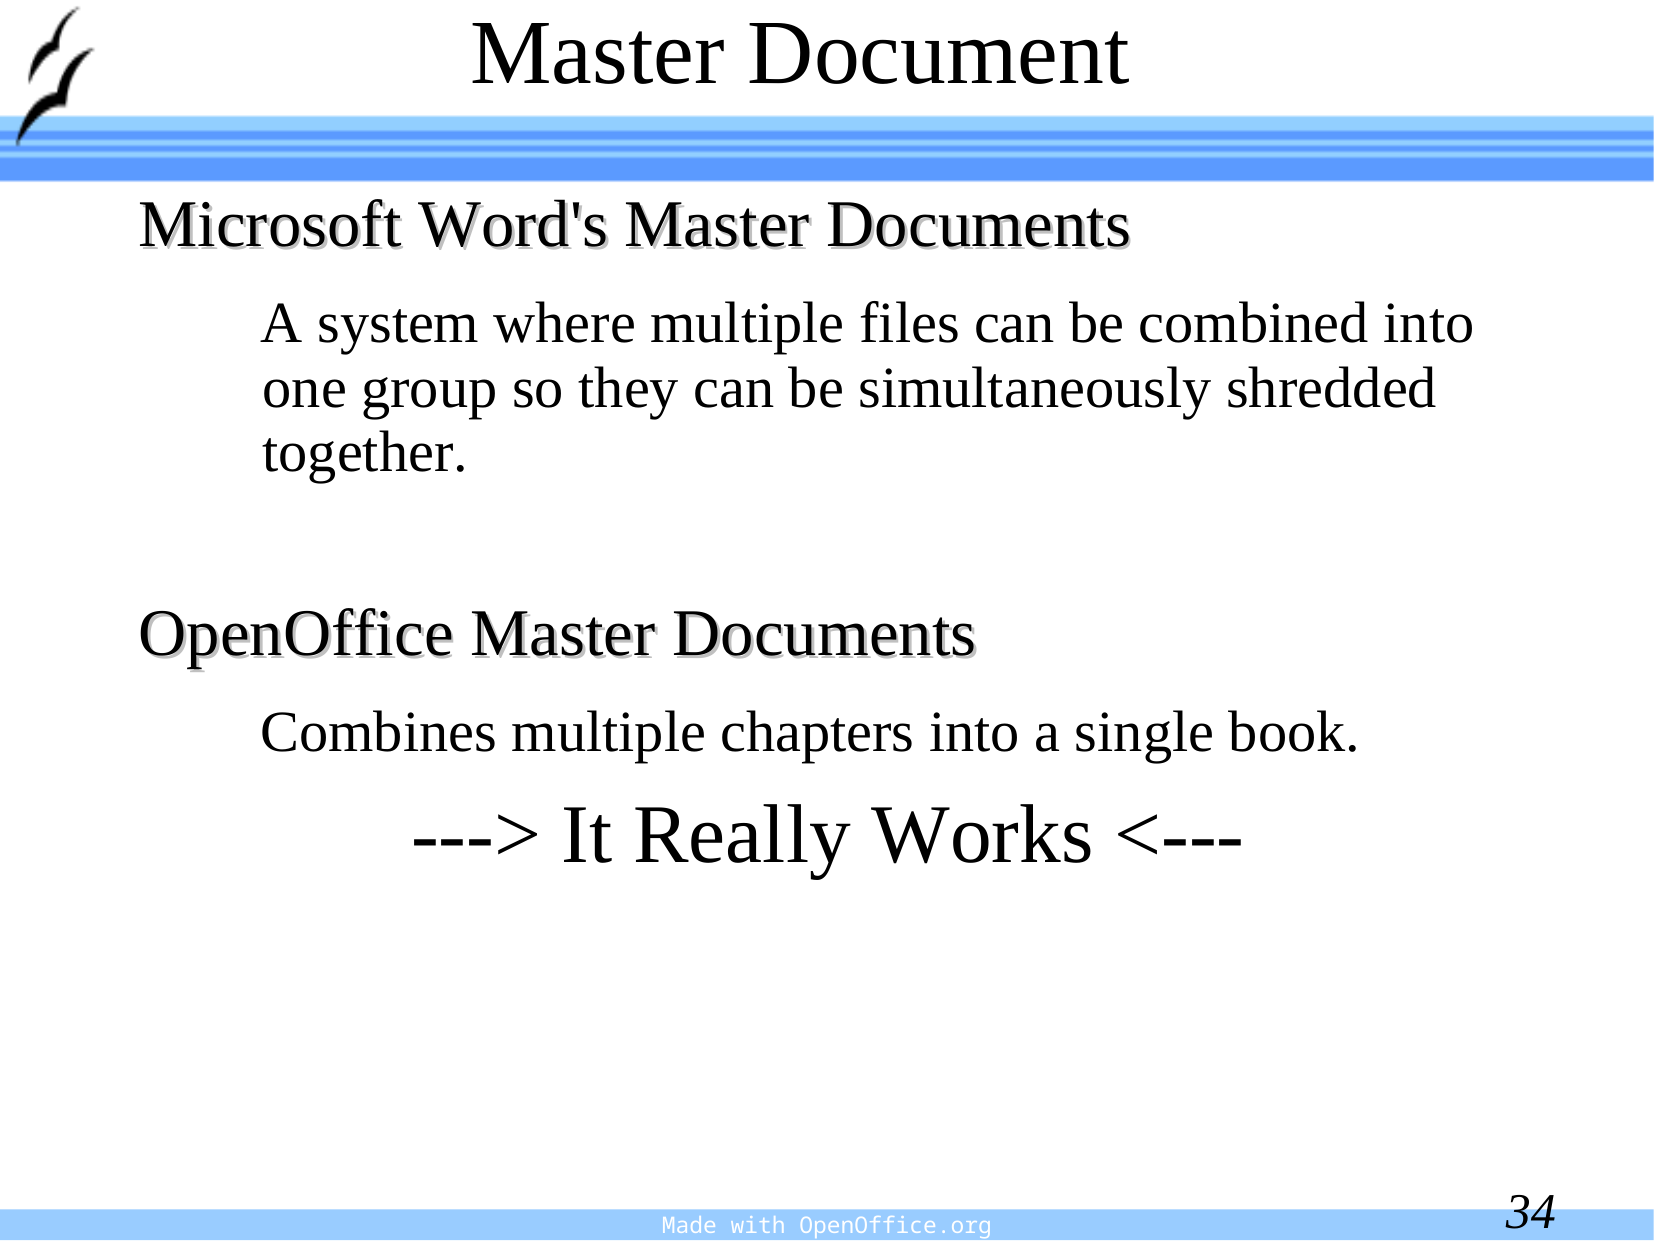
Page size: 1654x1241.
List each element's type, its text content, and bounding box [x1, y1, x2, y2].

title Master Document [94, 0, 1507, 117]
picture [0, 0, 1654, 188]
list Microsoft Word's Master Documents A system where multiple files can be combined into one group so they can be simultaneously shredded together. OpenOffice Master Documents Combines multiple chapters into a single book. ---> It Really Works <--- [120, 187, 1533, 1195]
